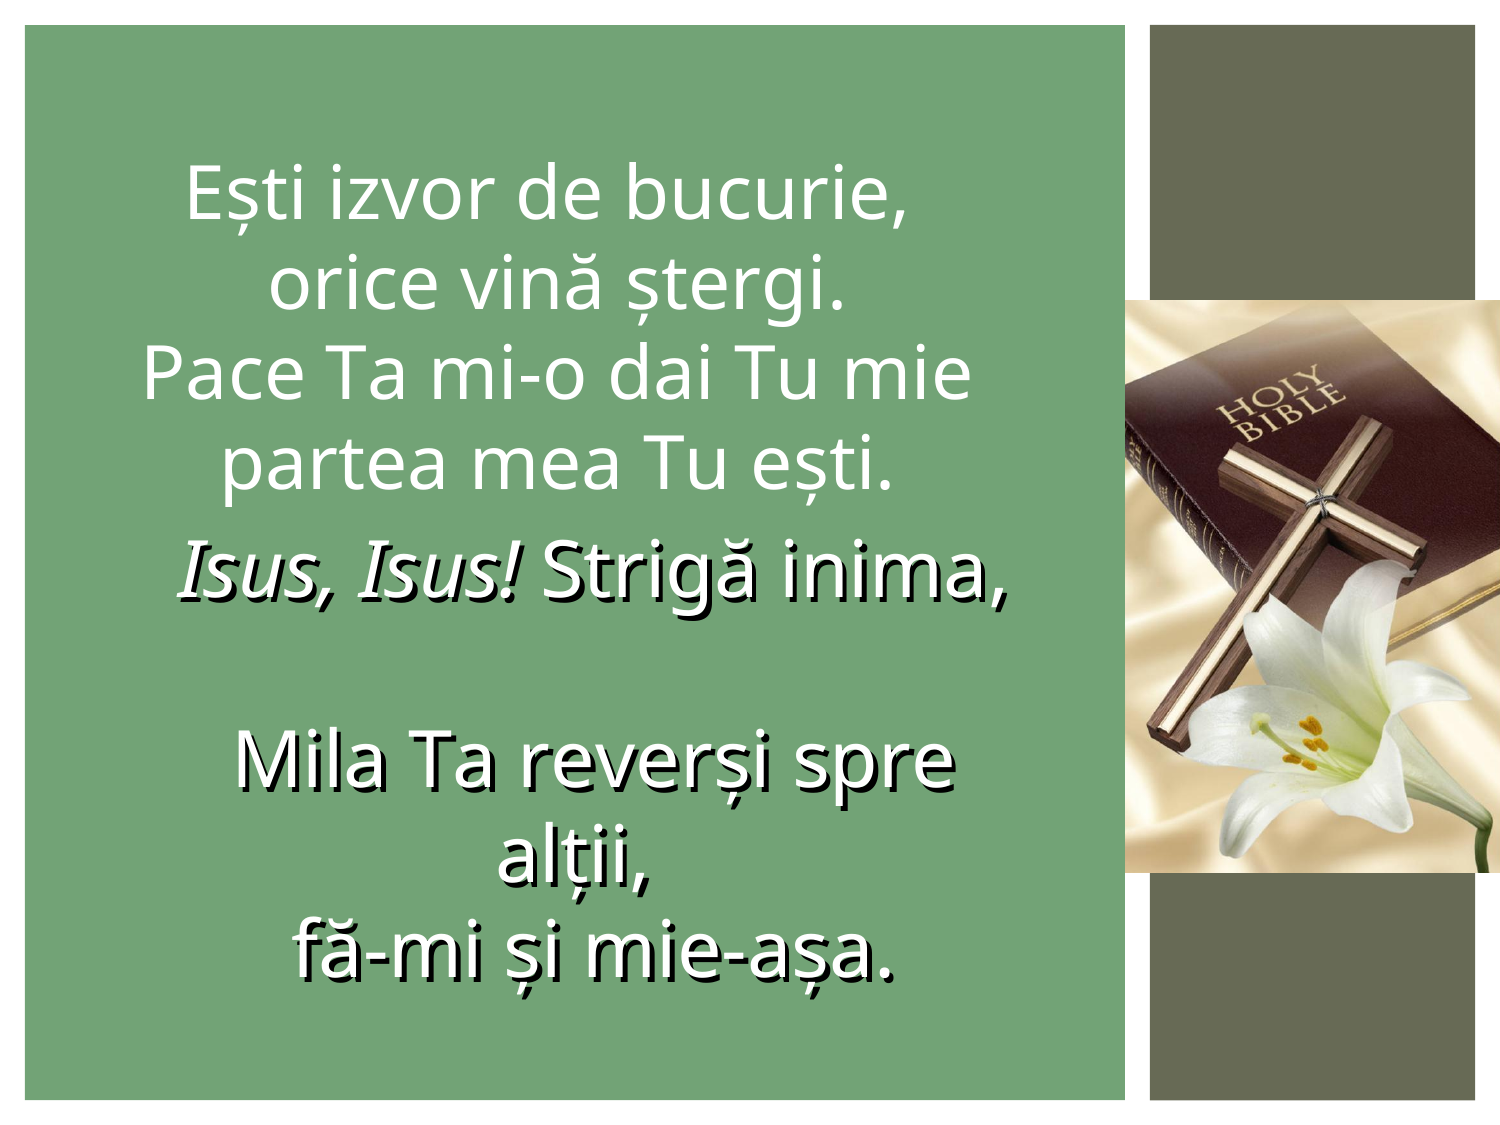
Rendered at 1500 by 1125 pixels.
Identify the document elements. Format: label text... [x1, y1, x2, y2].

text_box Isus, Isus! Strigă inima, Mila Ta reverşi spre alţii, fă‑mi şi mie‑aşa. [162, 587, 1025, 925]
text_box Ești izvor de bucurie, orice vină ștergi. Pace Ta mi-o dai Tu mie partea mea Tu ești. [38, 137, 1077, 513]
picture [1125, 299, 1500, 873]
